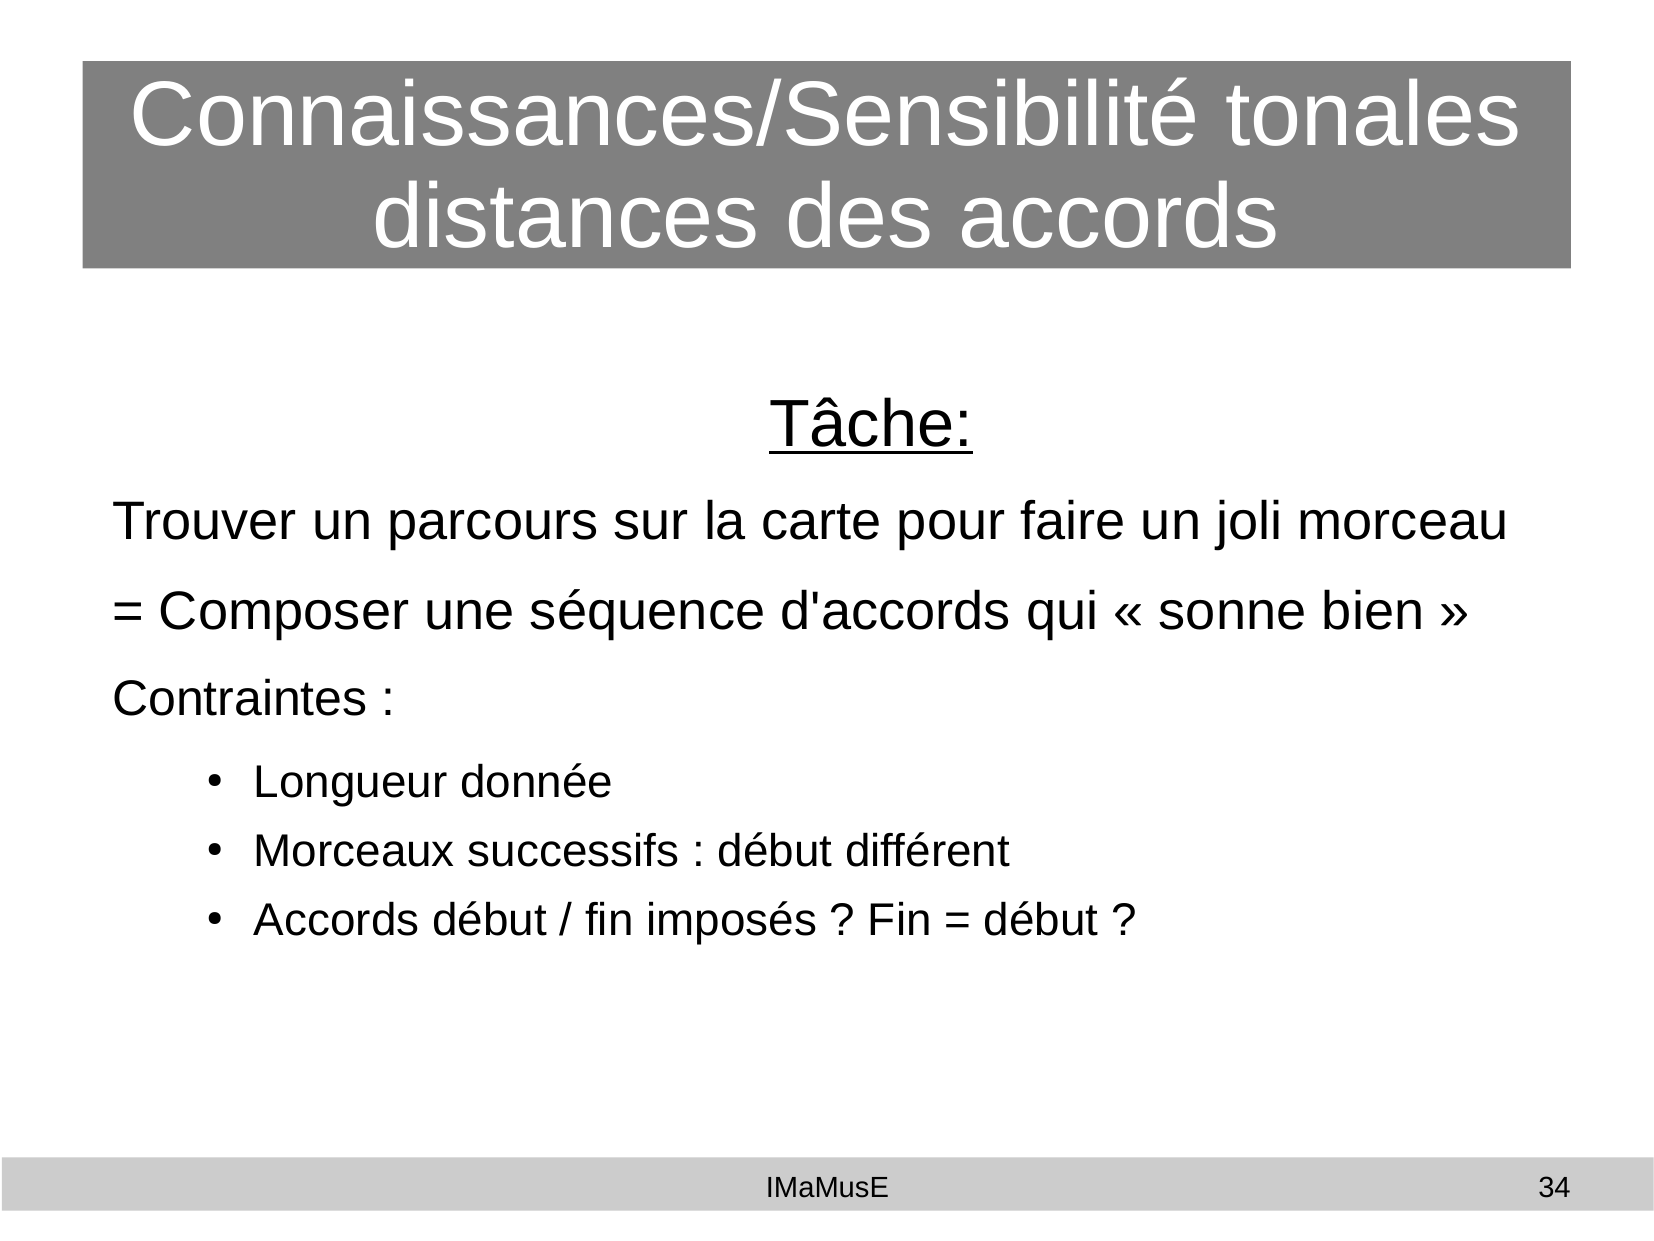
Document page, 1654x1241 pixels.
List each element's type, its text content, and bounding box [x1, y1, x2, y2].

list Tâche: Trouver un parcours sur la carte pour faire un joli morceau = Composer une séquence d'accords qui « sonne bien » Contraintes : Longueur donnée Morceaux successifs : début différent Accords début / fin imposés ? Fin = début ? [41, 296, 1630, 1016]
title Connaissances/Sensibilité tonales distances des accords [82, 61, 1571, 269]
